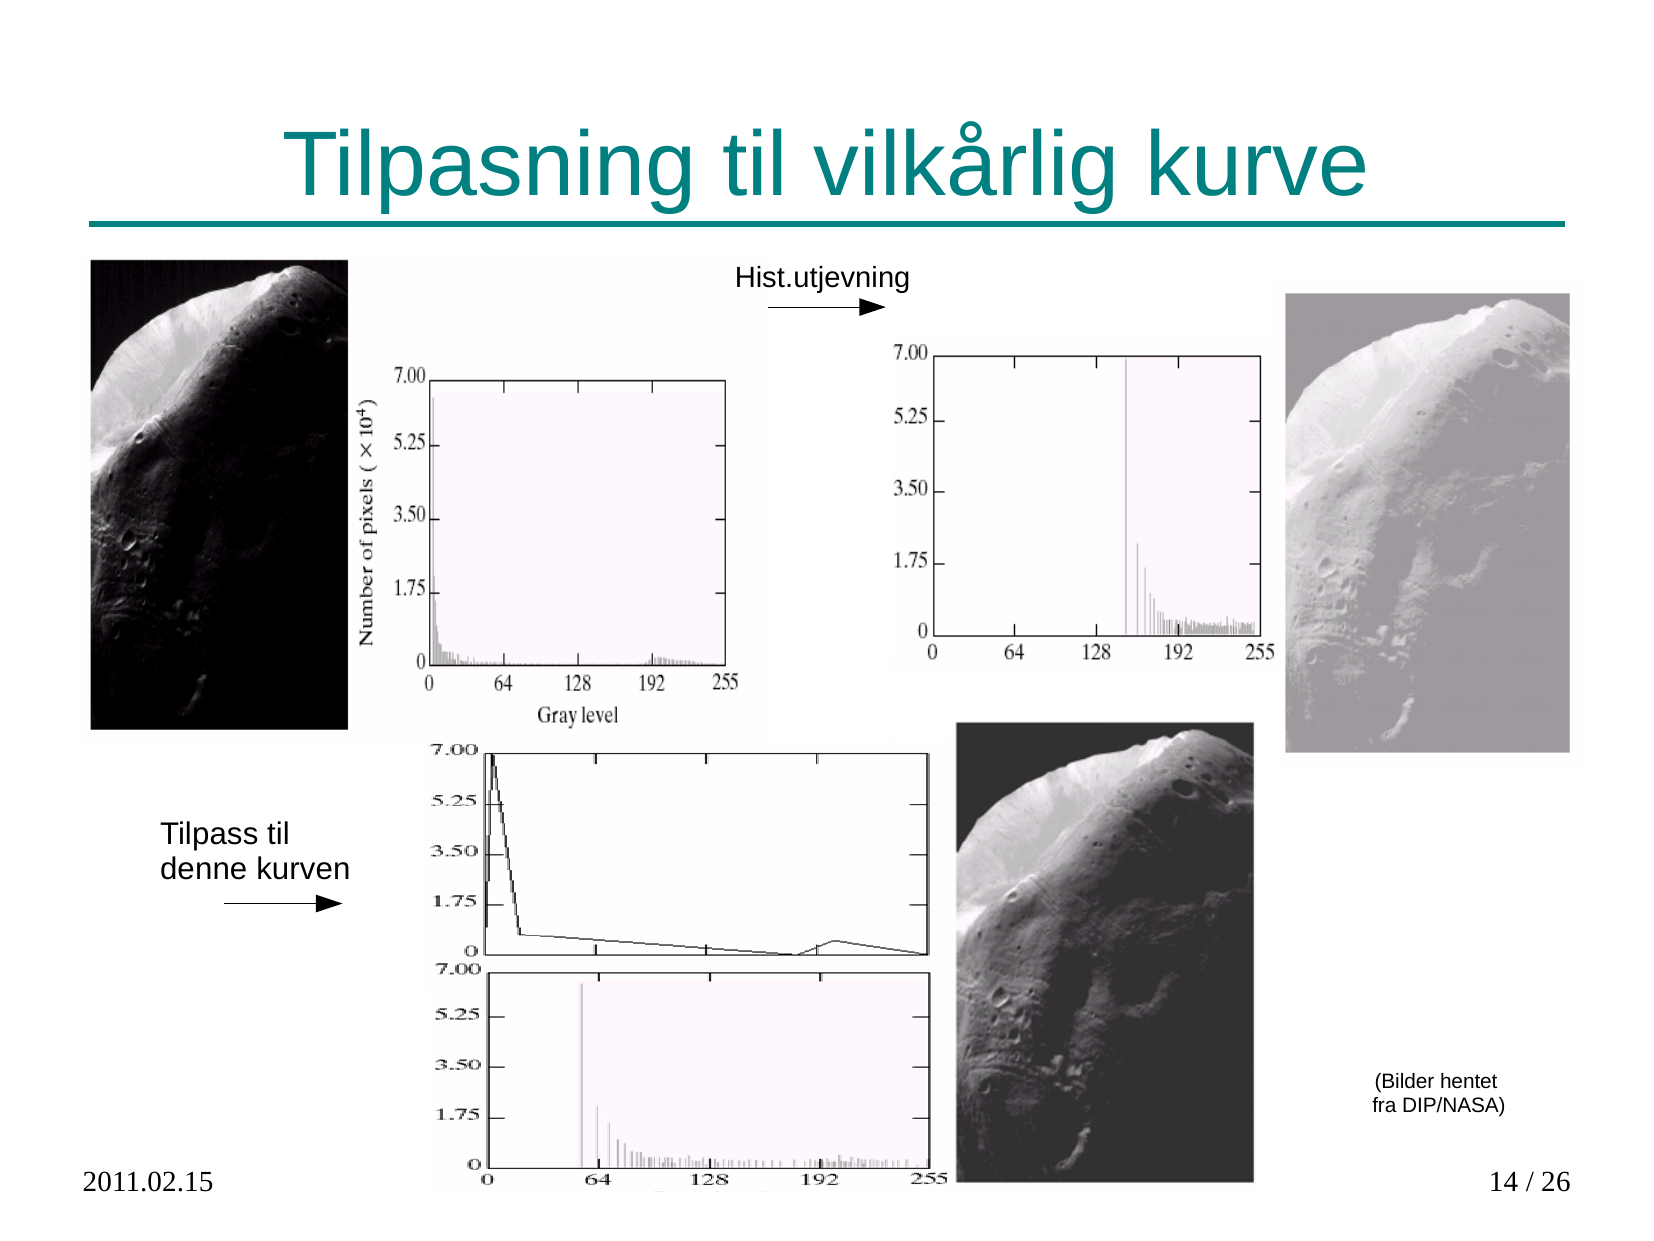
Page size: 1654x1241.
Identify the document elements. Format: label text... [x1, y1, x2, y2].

text_box Tilpass til denne kurven [145, 809, 361, 894]
text_box (Bilder hentet fra DIP/NASA) [1357, 1059, 1521, 1125]
picture [78, 253, 1584, 1195]
text_box Hist.utjevning [720, 253, 927, 302]
title Tilpasning til vilkårlig kurve [123, 68, 1530, 249]
